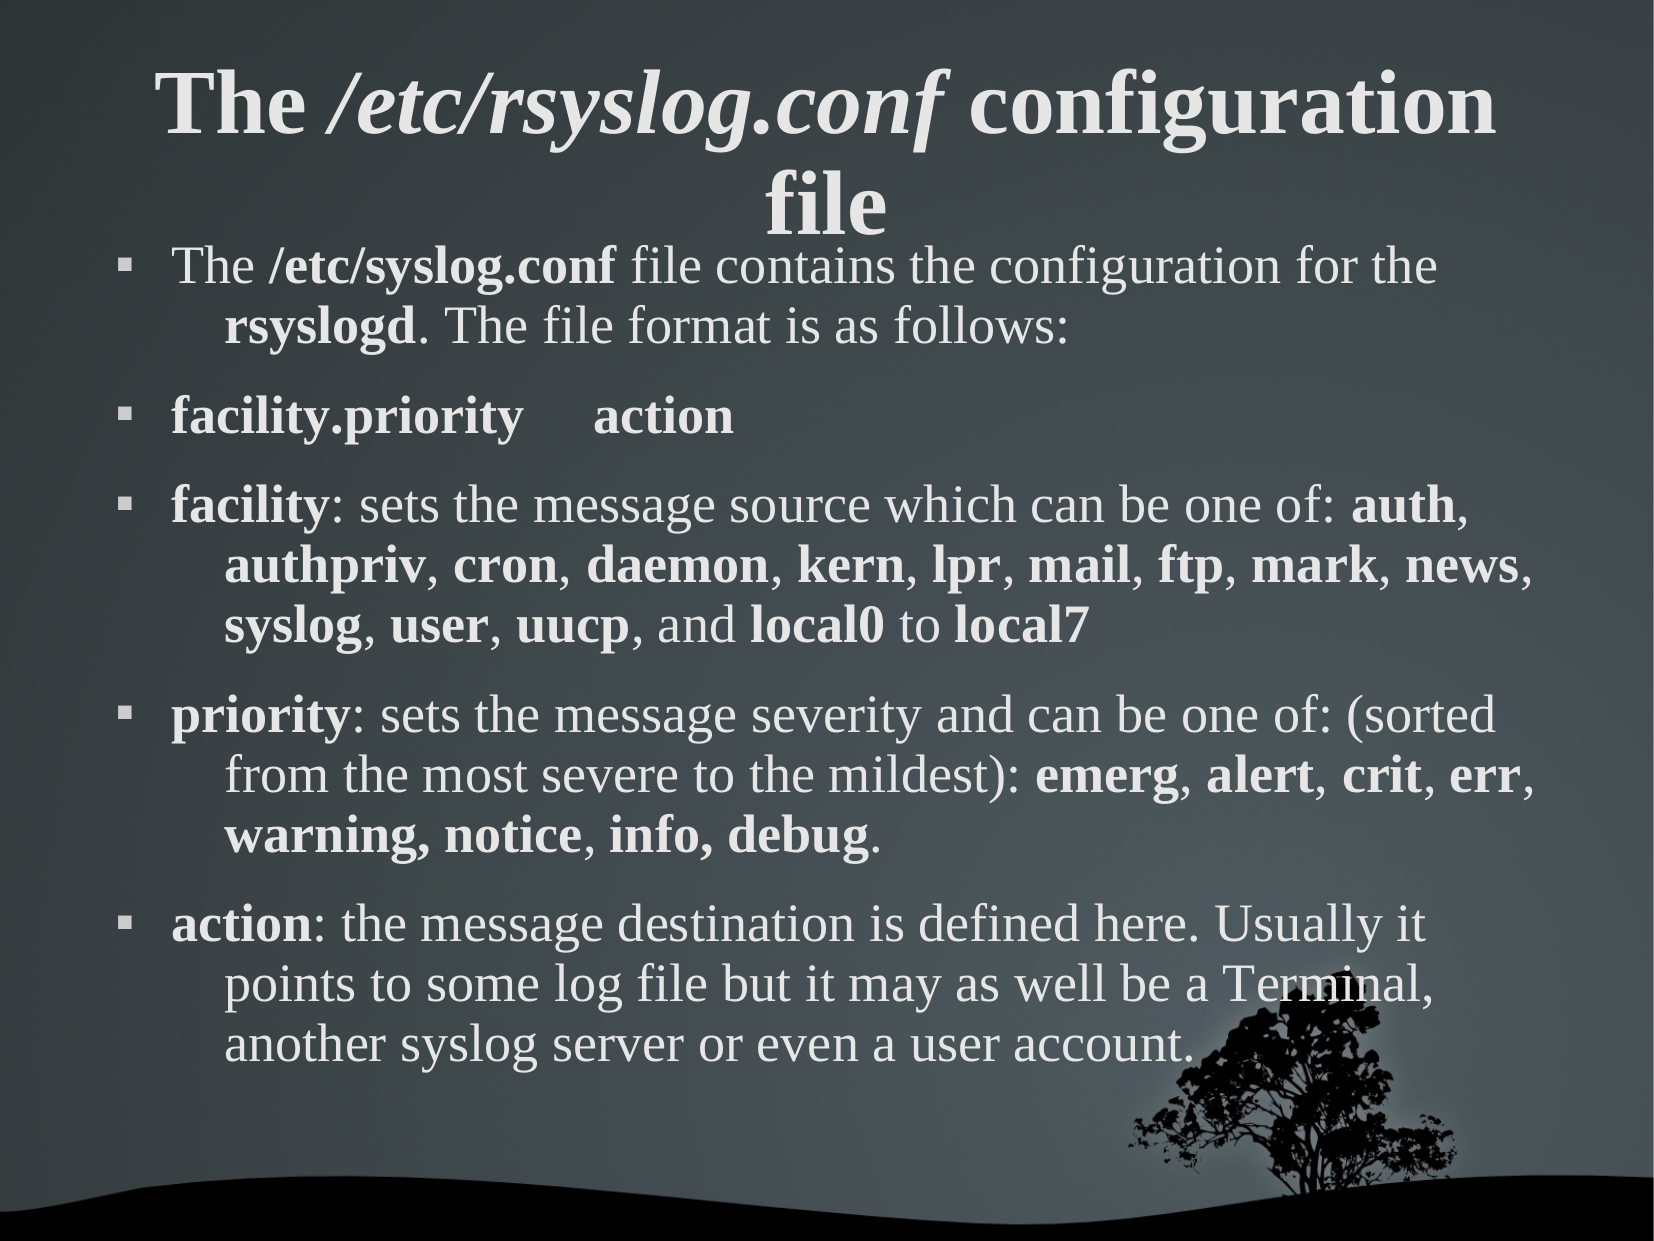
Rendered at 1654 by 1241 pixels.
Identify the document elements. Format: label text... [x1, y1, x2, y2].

picture [0, 0, 1654, 1241]
list The /etc/syslog.conf file contains the configuration for the rsyslogd. The file format is as follows: facility.priority action facility: sets the message source which can be one of: auth, authpriv, cron, daemon, kern, lpr, mail, ftp, mark, news, syslog, user, uucp, and local0 to local7 priority: sets the message severity and can be one of: (sorted from the most severe to the mildest): emerg, alert, crit, err, warning, notice, info, debug. action: the message destination is defined here. Usually it points to some log file but it may as well be a Terminal, another syslog server or even a user account. [82, 235, 1571, 1188]
title The /etc/rsyslog.conf configuration file [82, 49, 1571, 235]
